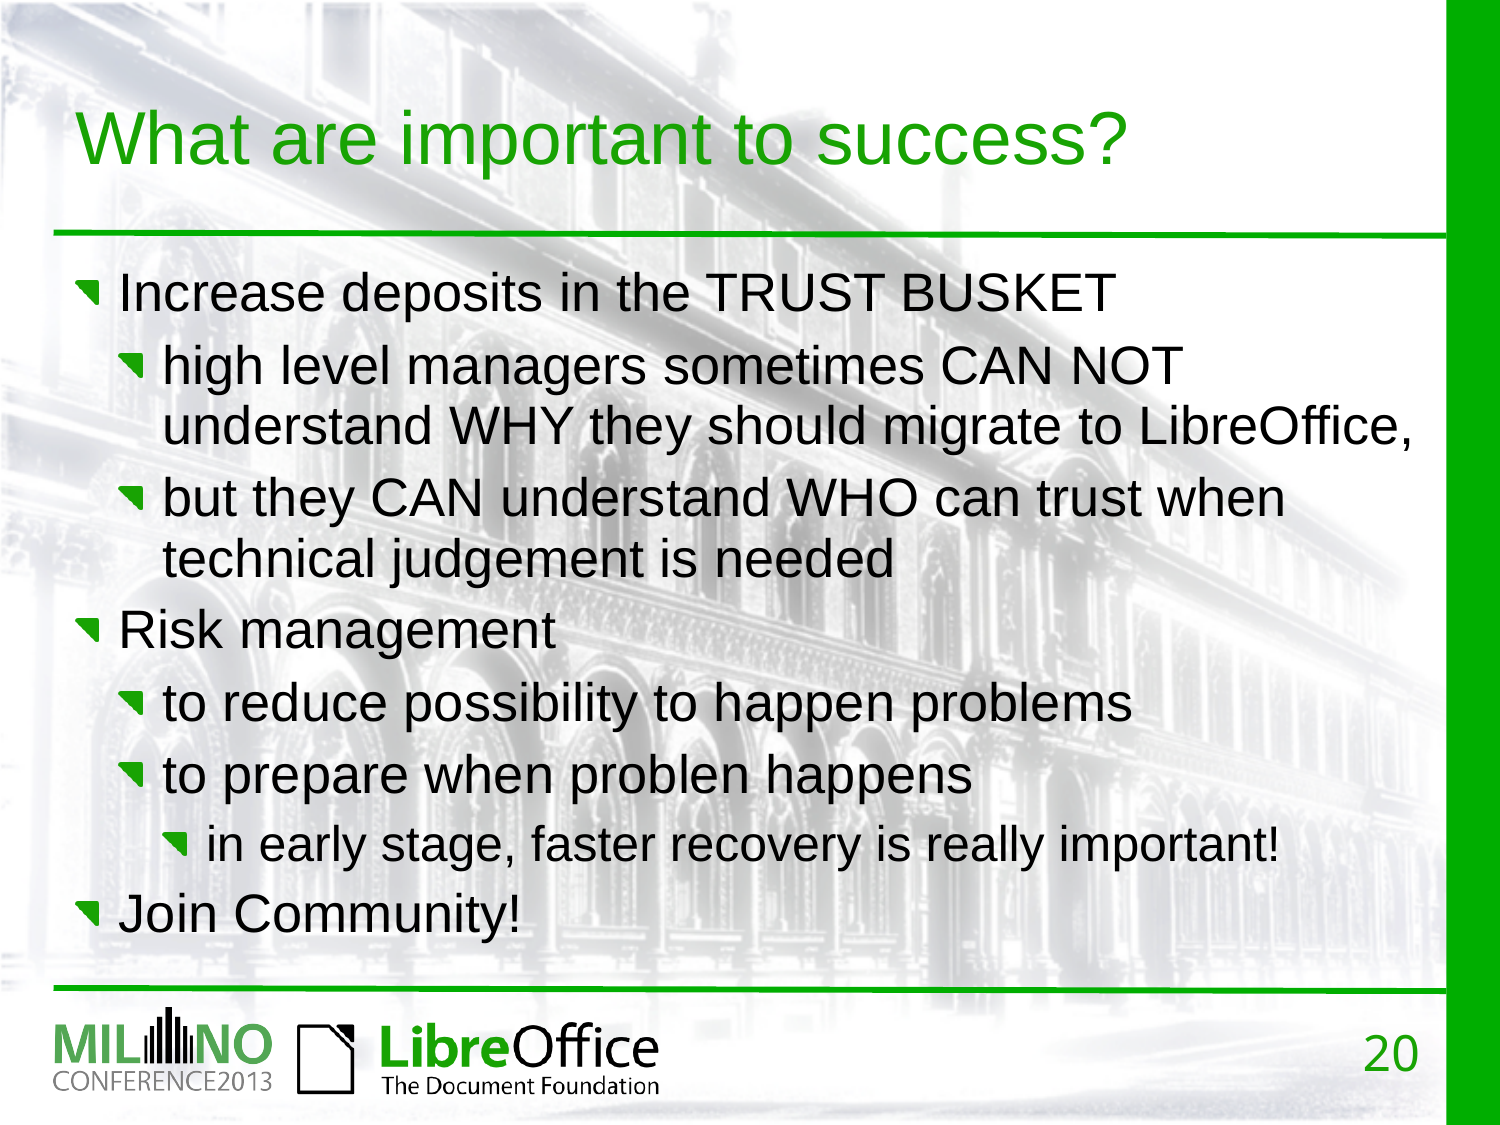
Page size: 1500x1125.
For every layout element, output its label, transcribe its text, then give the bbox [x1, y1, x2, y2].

title What are important to success? [75, 96, 1425, 181]
list Increase deposits in the TRUST BUSKET high level managers sometimes CAN NOT understand WHY they should migrate to LibreOffice, but they CAN understand WHO can trust when technical judgement is needed Risk management to reduce possibility to happen problems to prepare when problen happens in early stage, faster recovery is really important! Join Community! [75, 262, 1425, 944]
picture [0, 1, 1446, 1125]
